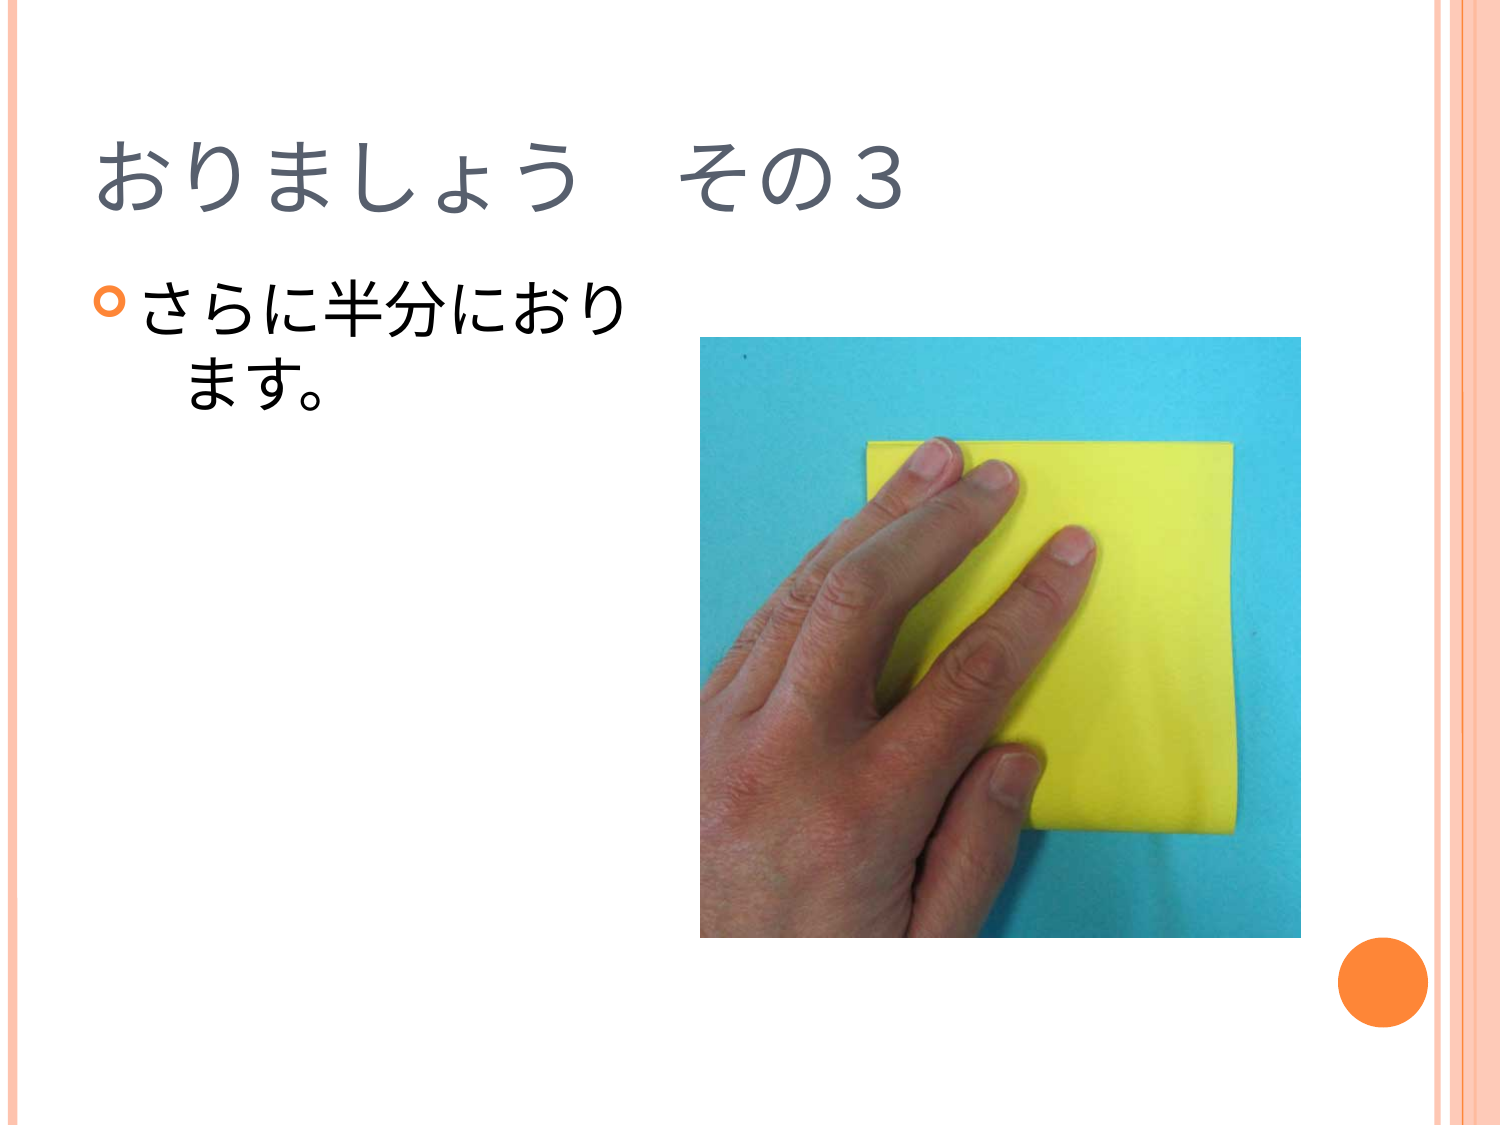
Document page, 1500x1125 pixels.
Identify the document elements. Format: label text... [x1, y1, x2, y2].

title おりましょう その３ [75, 45, 1300, 233]
picture [700, 337, 1301, 938]
list さらに半分におります。 [75, 262, 676, 1013]
